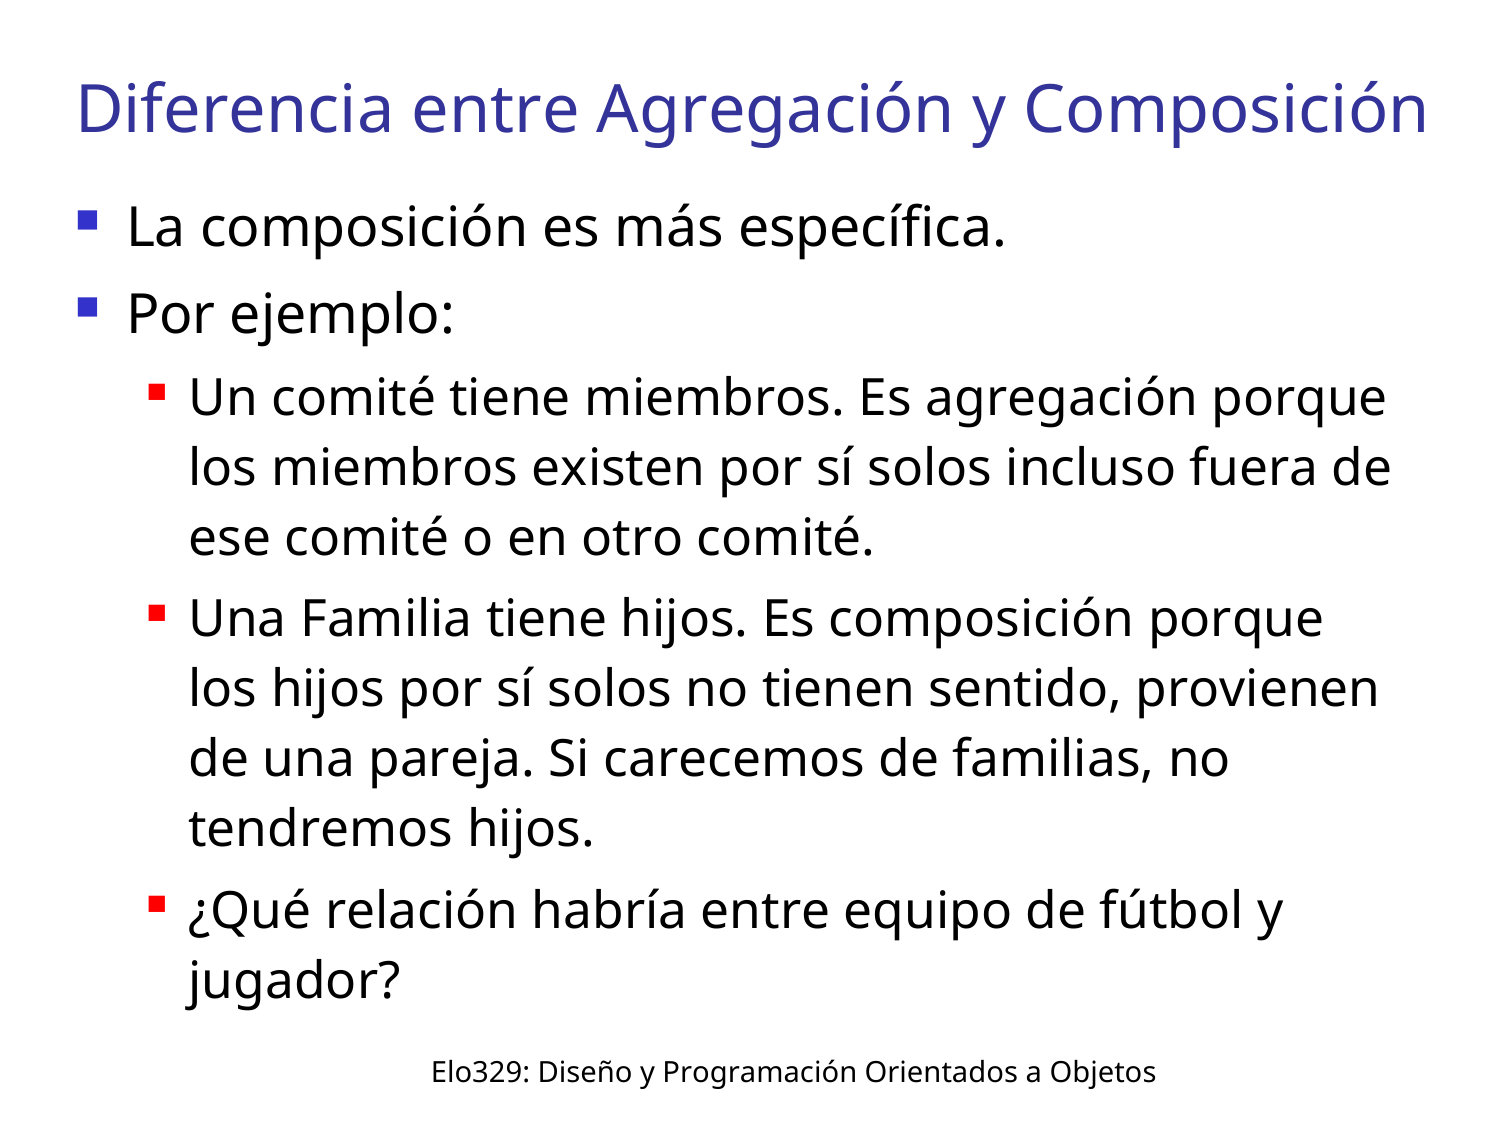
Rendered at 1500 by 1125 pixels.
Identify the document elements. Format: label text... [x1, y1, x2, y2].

title Diferencia entre Agregación y Composición [75, 25, 1481, 188]
list La composición es más específica. Por ejemplo: Un comité tiene miembros. Es agregación porque los miembros existen por sí solos incluso fuera de ese comité o en otro comité. Una Familia tiene hijos. Es composición porque los hijos por sí solos no tienen sentido, provienen de una pareja. Si carecemos de familias, no tendremos hijos. ¿Qué relación habría entre equipo de fútbol y jugador? [75, 187, 1398, 1020]
